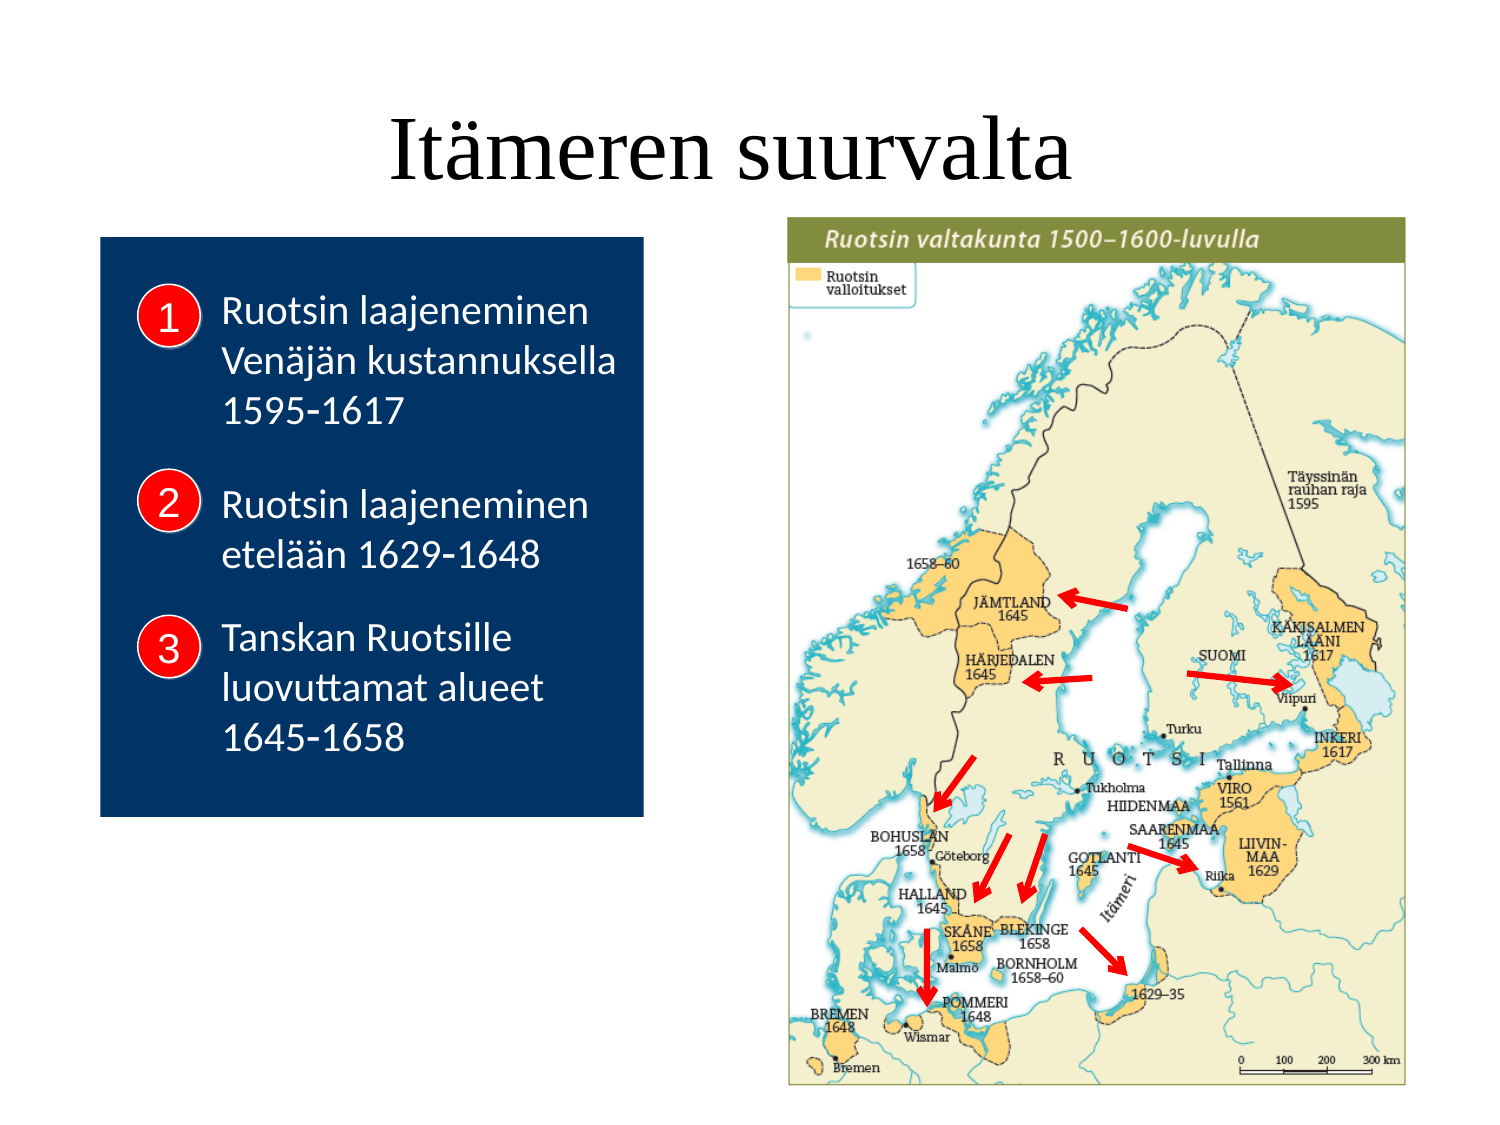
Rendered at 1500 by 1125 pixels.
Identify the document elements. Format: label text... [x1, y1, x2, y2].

text_box [100, 237, 644, 817]
text_box Ruotsin laajeneminen Venäjän kustannuksella 15951617 [206, 275, 644, 440]
text_box 2 [137, 469, 201, 532]
title Itämeren suurvalta [75, 78, 1388, 208]
text_box Ruotsin laajeneminen etelään 16291648 [206, 469, 609, 585]
text_box 1 [137, 284, 201, 347]
text_box 3 [137, 615, 201, 678]
list Tanskan Ruotsille luovuttamat alueet 16451658 [206, 602, 644, 789]
picture [785, 216, 1408, 1091]
